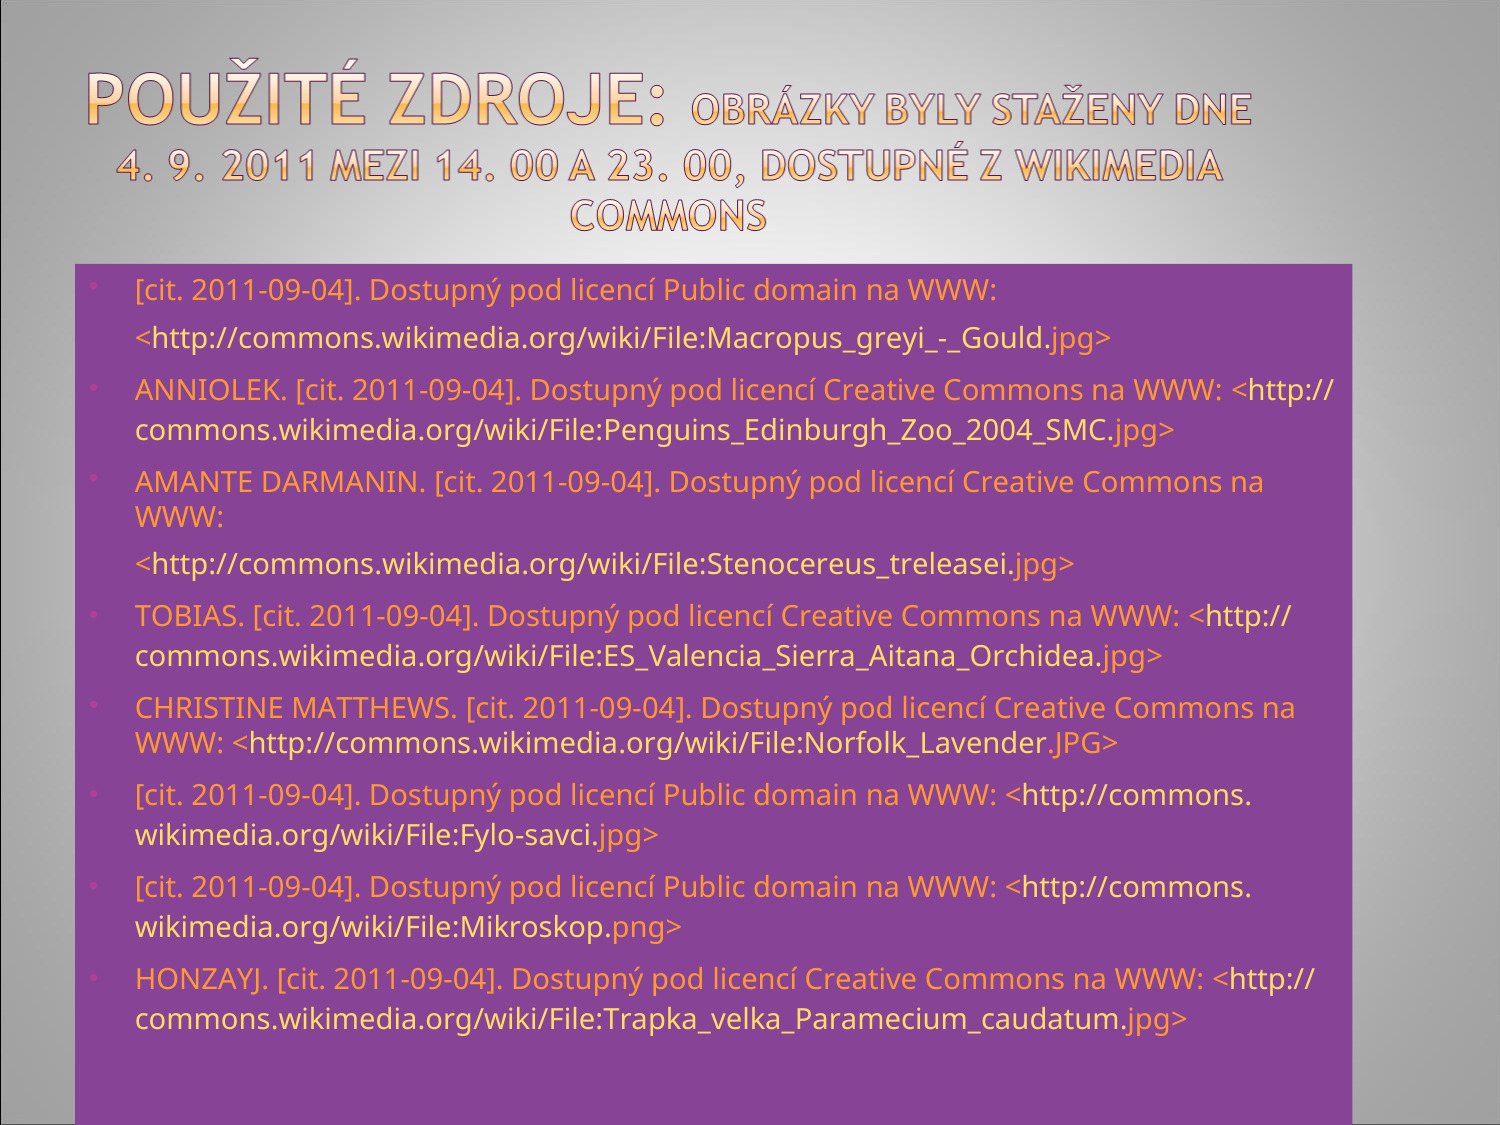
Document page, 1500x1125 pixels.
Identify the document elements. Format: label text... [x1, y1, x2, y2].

text_box [41, 33, 1291, 241]
list [cit. 2011-09-04]. Dostupný pod licencí Public domain na WWW: <http://commons.wikimedia.org/wiki/File:Macropus_greyi_-_Gould.jpg> ANNIOLEK. [cit. 2011-09-04]. Dostupný pod licencí Creative Commons na WWW: <http://commons.wikimedia.org/wiki/File:Penguins_Edinburgh_Zoo_2004_SMC.jpg> AMANTE DARMANIN. [cit. 2011-09-04]. Dostupný pod licencí Creative Commons na WWW: <http://commons.wikimedia.org/wiki/File:Stenocereus_treleasei.jpg> TOBIAS. [cit. 2011-09-04]. Dostupný pod licencí Creative Commons na WWW: <http://commons.wikimedia.org/wiki/File:ES_Valencia_Sierra_Aitana_Orchidea.jpg> CHRISTINE MATTHEWS. [cit. 2011-09-04]. Dostupný pod licencí Creative Commons na WWW: <http://commons.wikimedia.org/wiki/File:Norfolk_Lavender.JPG> [cit. 2011-09-04]. Dostupný pod licencí Public domain na WWW: <http://commons.wikimedia.org/wiki/File:Fylo-savci.jpg> [cit. 2011-09-04]. Dostupný pod licencí Public domain na WWW: <http://commons.wikimedia.org/wiki/File:Mikroskop.png> HONZAYJ. [cit. 2011-09-04]. Dostupný pod licencí Creative Commons na WWW: <http://commons.wikimedia.org/wiki/File:Trapka_velka_Paramecium_caudatum.jpg> [75, 263, 1353, 1125]
picture [0, 0, 1500, 1125]
